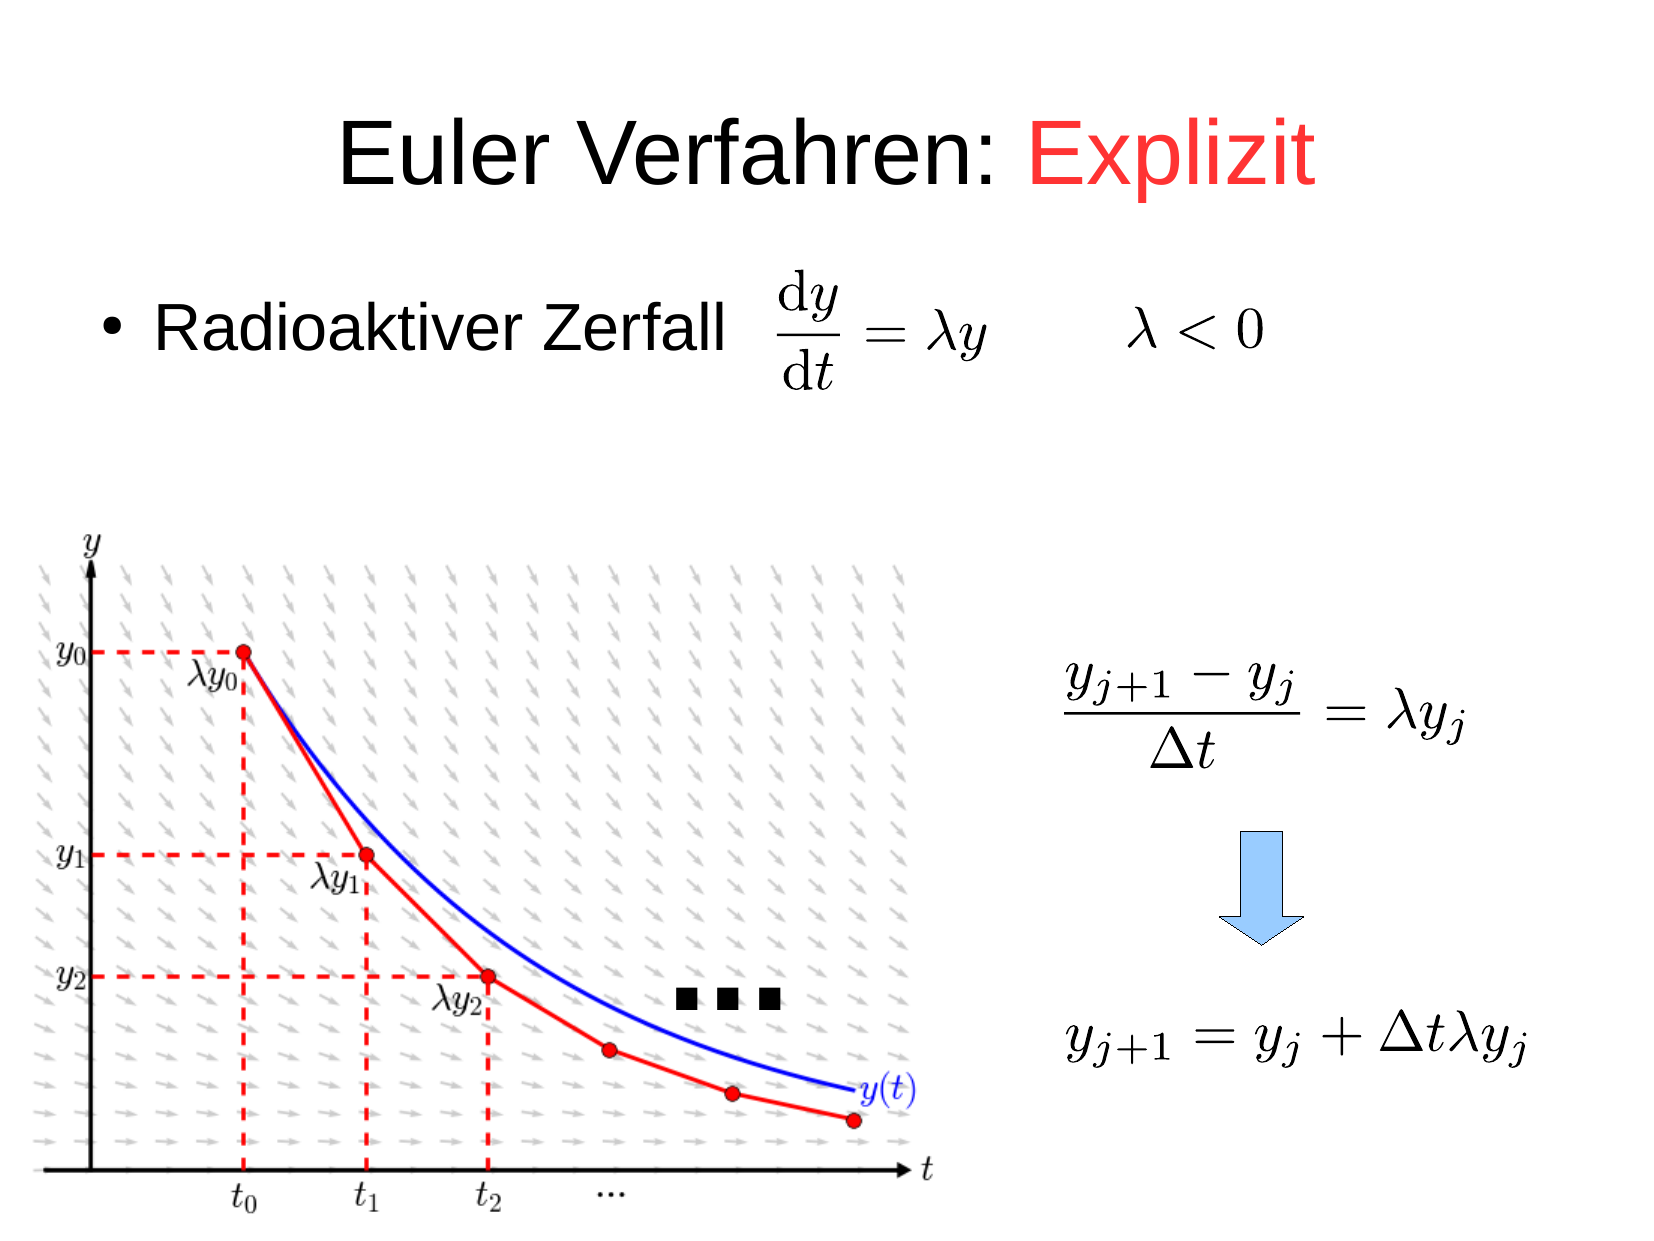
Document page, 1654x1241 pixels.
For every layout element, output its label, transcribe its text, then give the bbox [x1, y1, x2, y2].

text_box ... [651, 867, 807, 1050]
text_box [1124, 306, 1265, 350]
text_box [1064, 654, 1469, 769]
picture [0, 485, 960, 1236]
list Radioaktiver Zerfall [82, 290, 1571, 1094]
text_box [1064, 1009, 1531, 1068]
text_box [776, 269, 989, 390]
text_box [1219, 831, 1304, 946]
title Euler Verfahren: Explizit [82, 49, 1571, 257]
